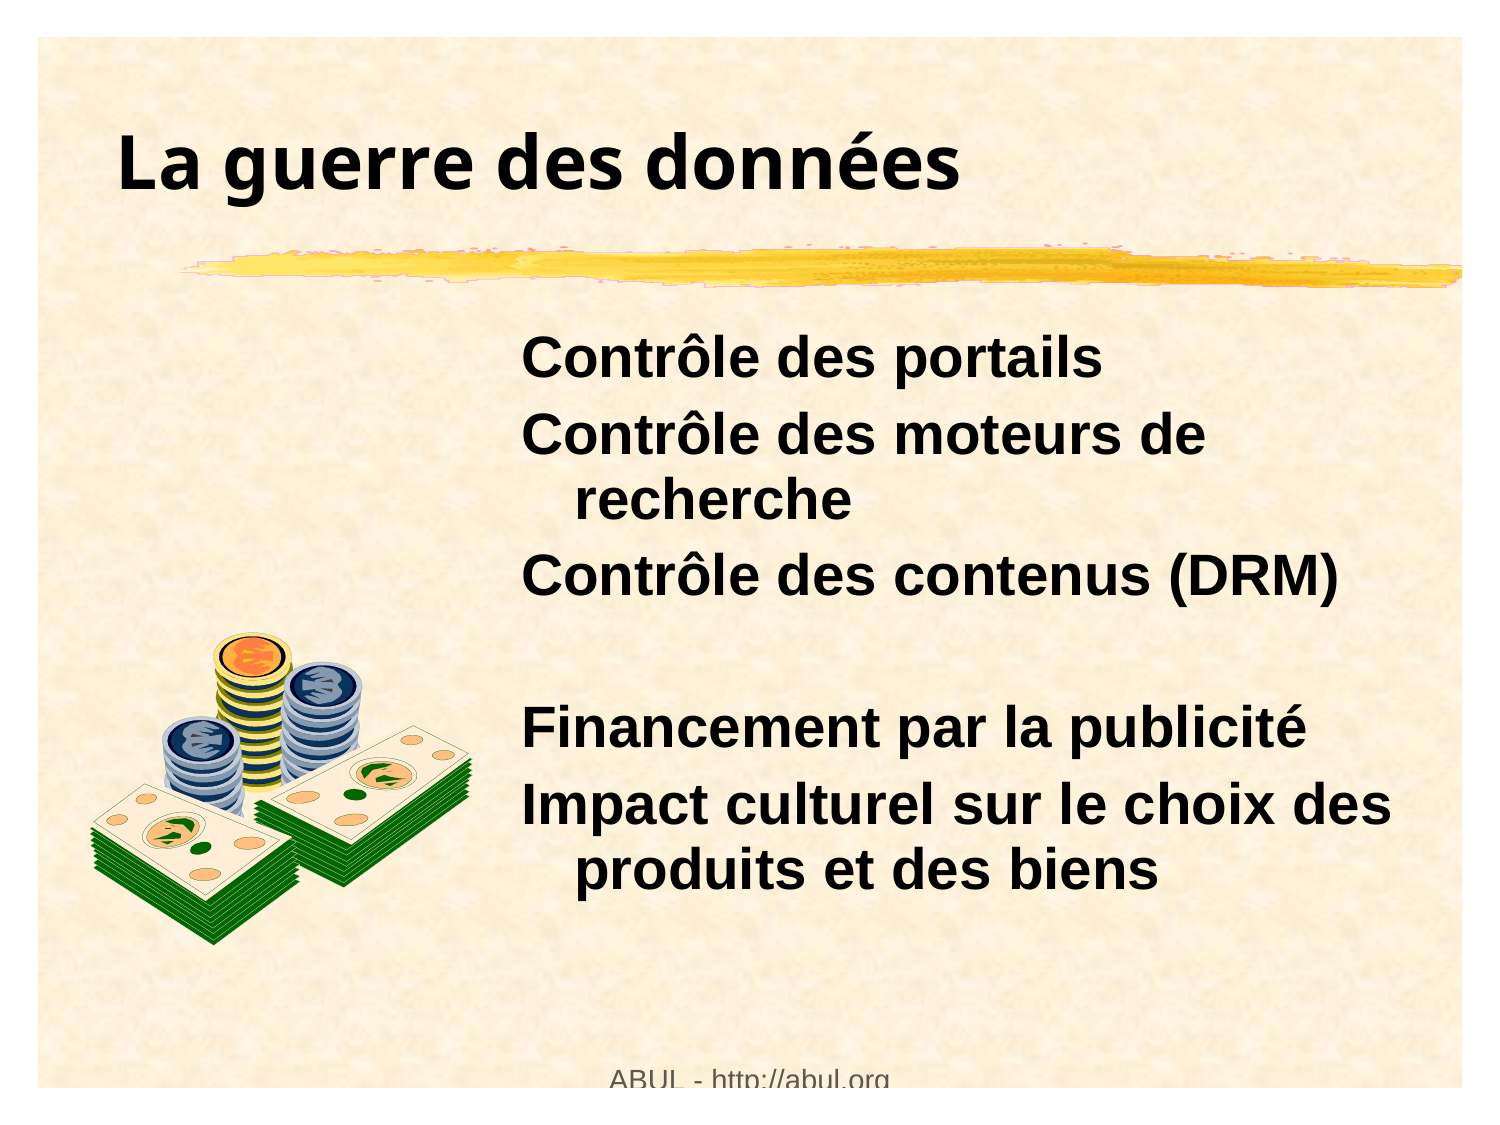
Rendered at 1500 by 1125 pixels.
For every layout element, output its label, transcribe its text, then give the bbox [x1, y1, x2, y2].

picture [732, 1076, 737, 1088]
picture [614, 1073, 621, 1082]
picture [633, 1072, 642, 1078]
picture [806, 1076, 813, 1088]
list Contrôle des portails Contrôle des moteurs de recherche Contrôle des contenus (DRM) Financement par la publicité Impact culturel sur le choix des produits et des biens [488, 317, 1427, 1036]
picture [716, 1076, 723, 1088]
picture [748, 1076, 755, 1088]
title La guerre des données [101, 72, 1312, 248]
picture [852, 1076, 860, 1088]
picture [612, 1084, 624, 1088]
picture [633, 1081, 643, 1088]
picture [878, 1076, 886, 1088]
picture [788, 1082, 795, 1088]
picture [37, 37, 1463, 1088]
